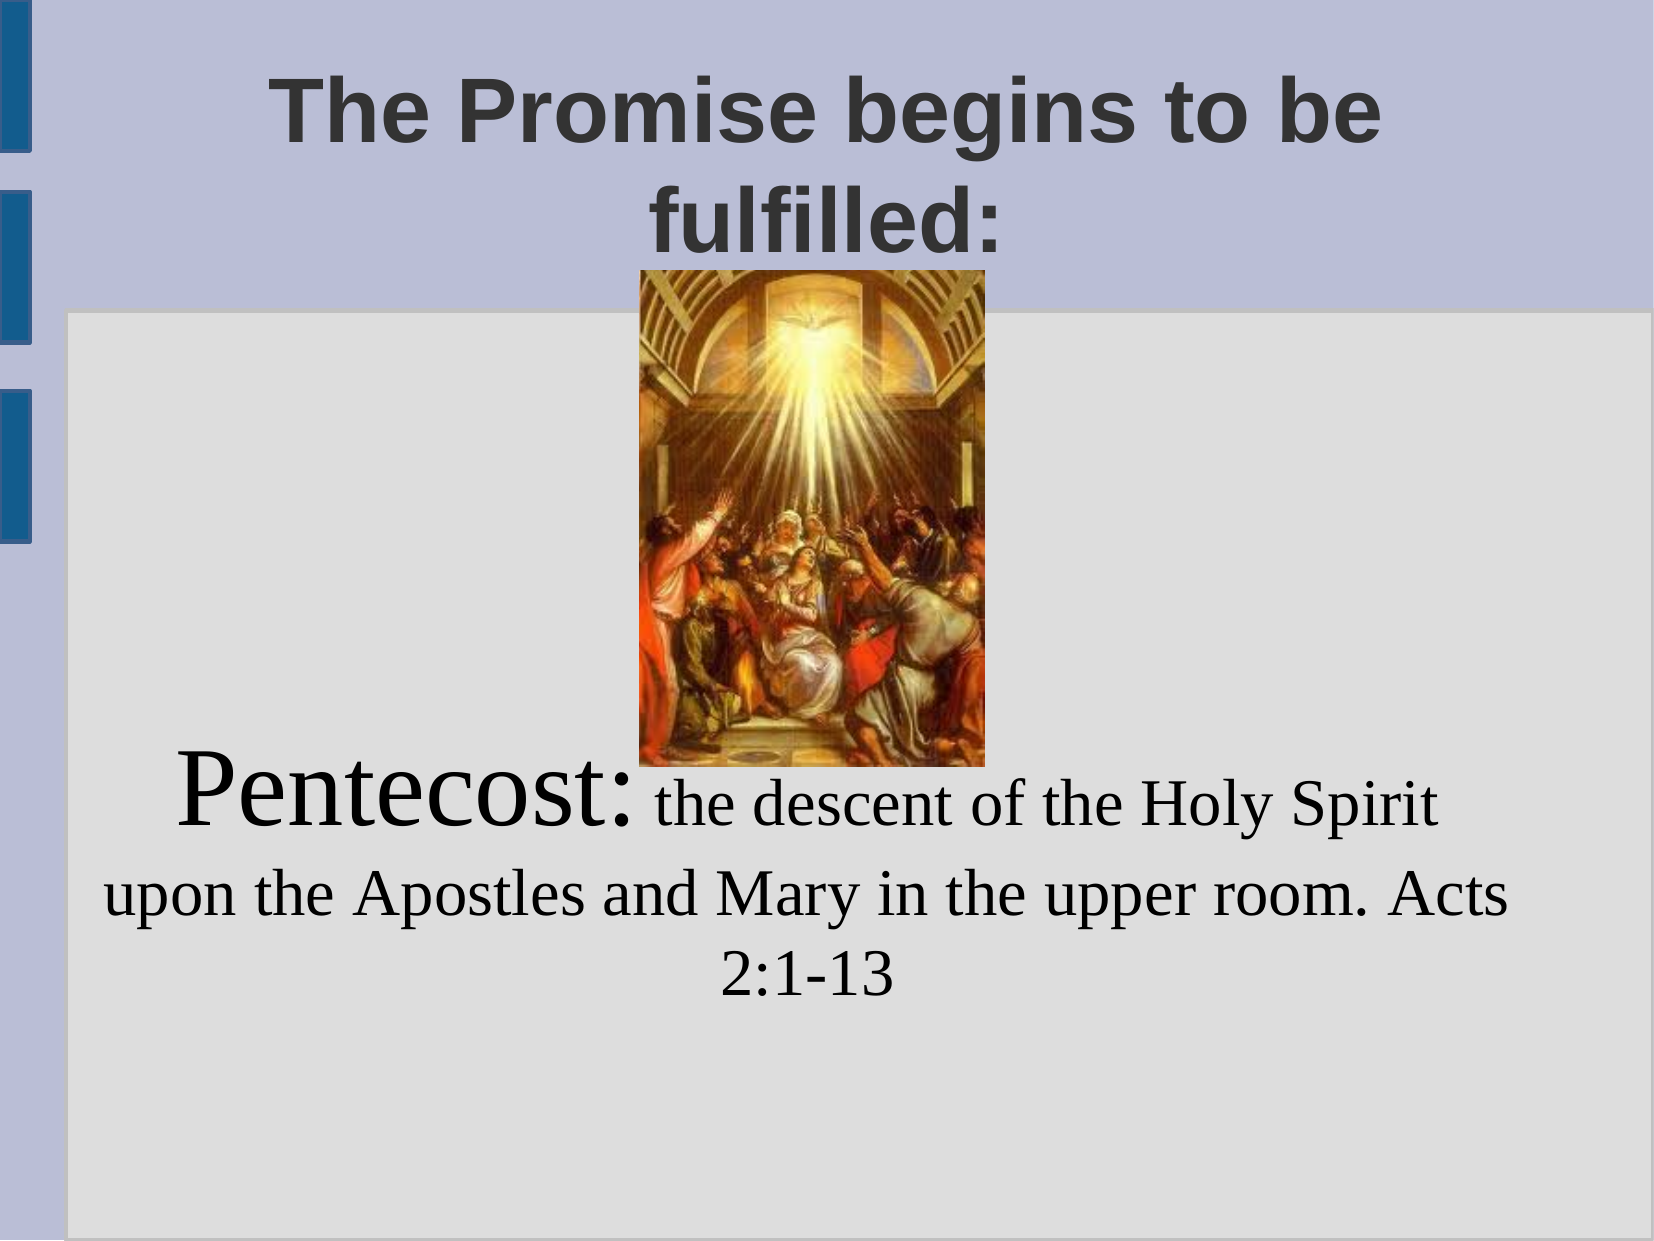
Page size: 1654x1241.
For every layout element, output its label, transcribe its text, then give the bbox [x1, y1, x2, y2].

title The Promise begins to be fulfilled: [82, 50, 1571, 256]
subtitle Pentecost: the descent of the Holy Spirit upon the Apostles and Mary in the upper room. Acts 2:1-13 [101, 470, 1514, 1241]
picture [639, 270, 985, 767]
